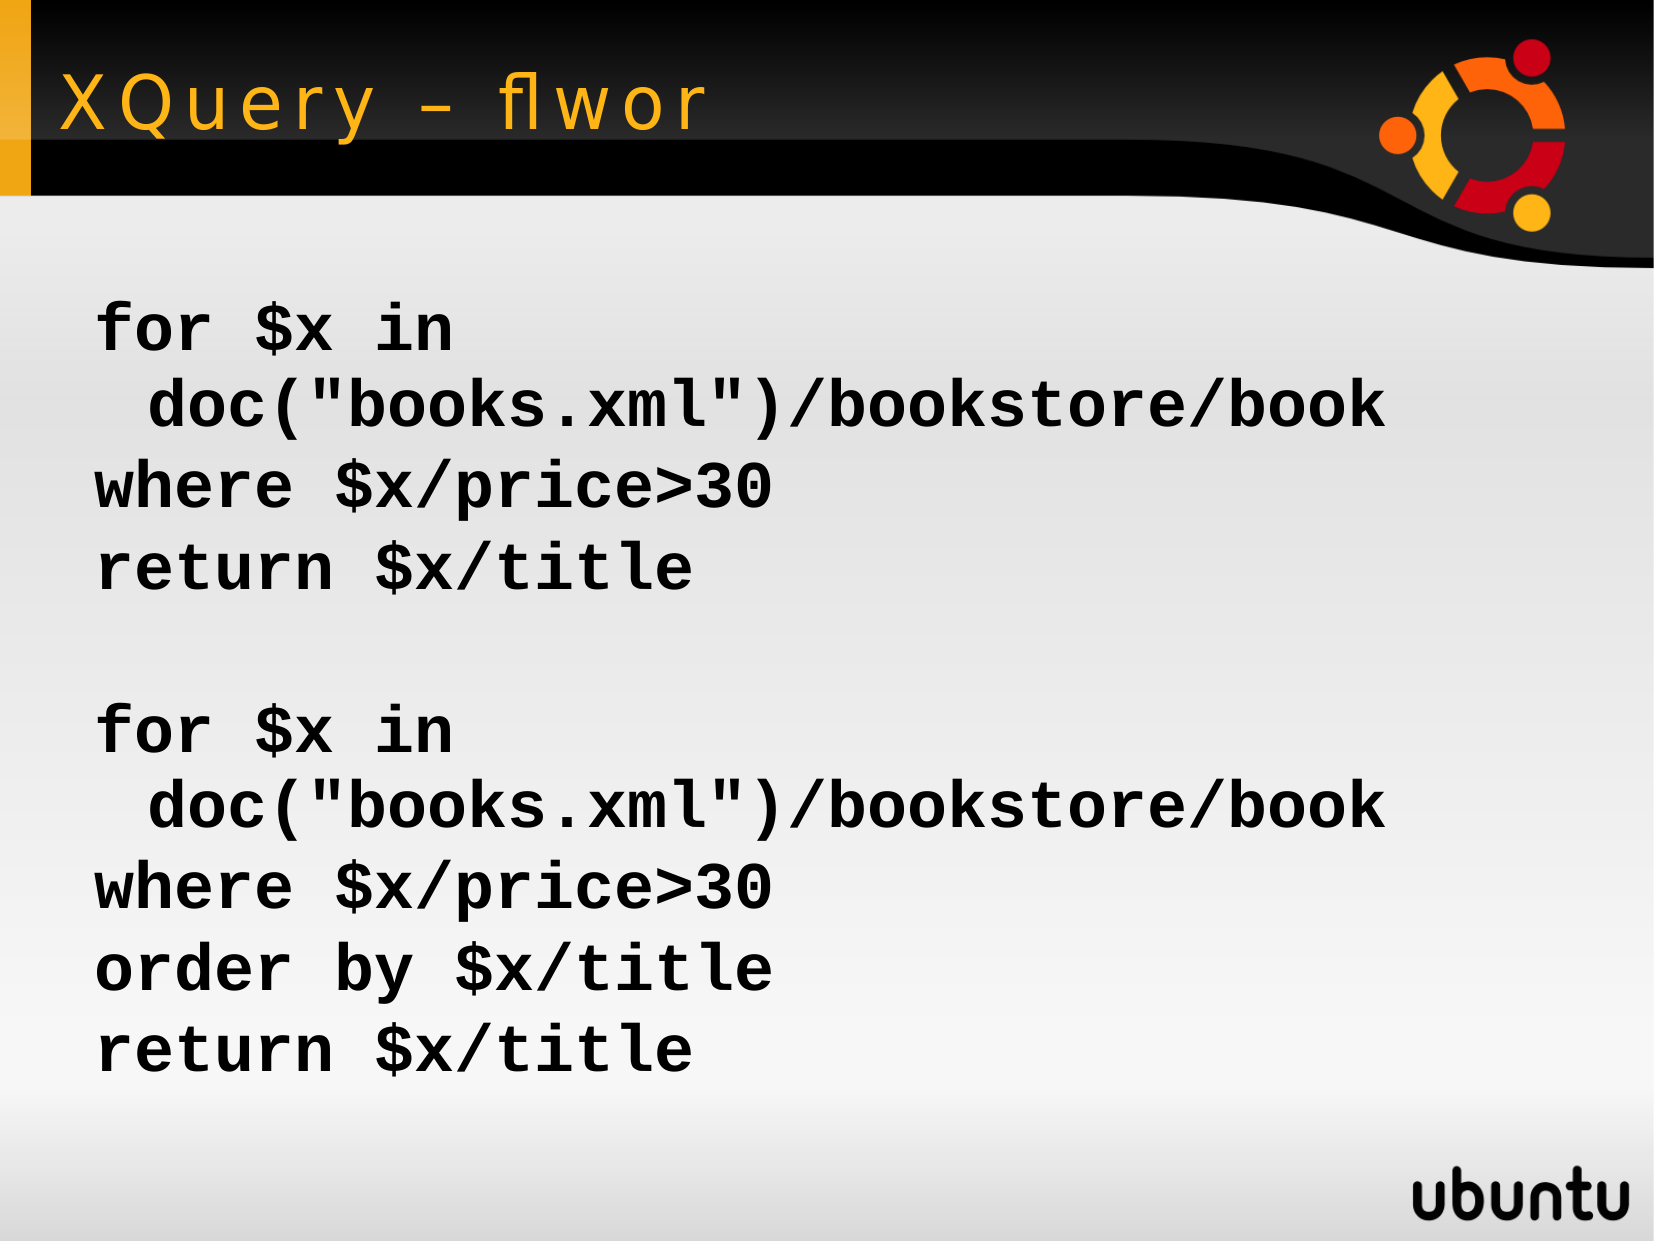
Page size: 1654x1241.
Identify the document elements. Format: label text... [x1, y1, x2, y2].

list for $x in doc("books.xml")/bookstore/book where $x/price>30 return $x/title for $x in doc("books.xml")/bookstore/book where $x/price>30 order by $x/title return $x/title [76, 295, 1565, 1114]
picture [0, 0, 1654, 1241]
title XQuery – flwor [59, 29, 1270, 178]
